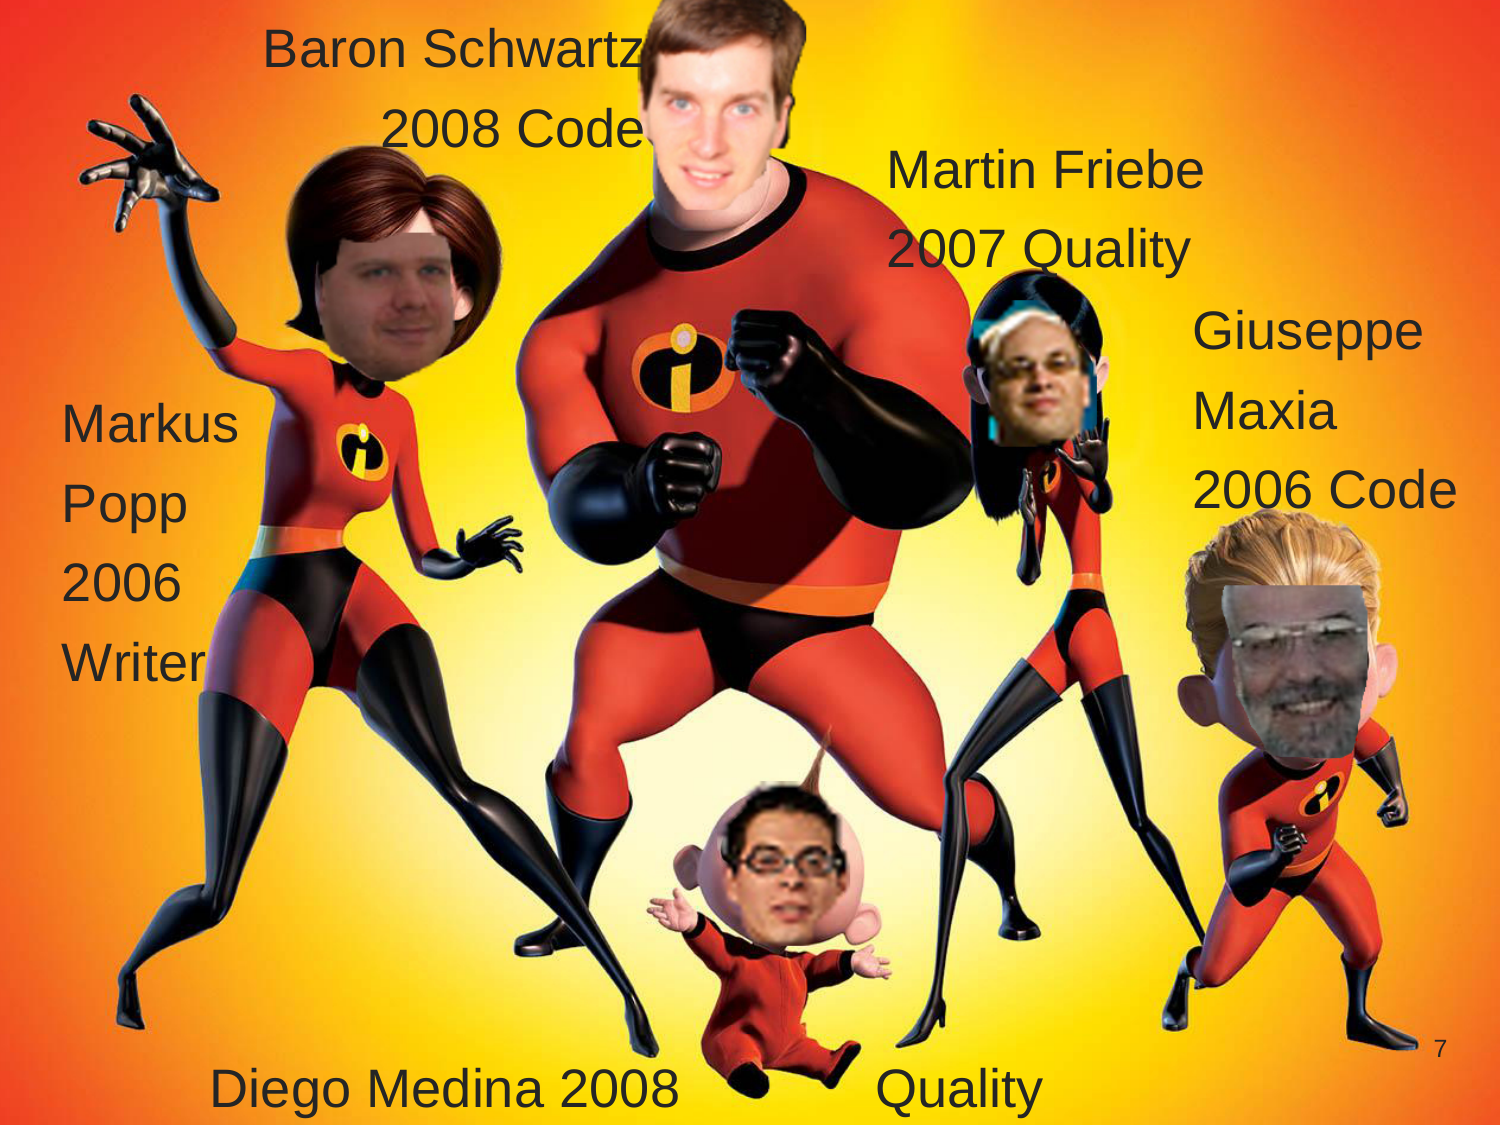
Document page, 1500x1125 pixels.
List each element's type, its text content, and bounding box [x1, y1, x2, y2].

text_box Martin Friebe 2007 Quality [824, 126, 1343, 309]
text_box Giuseppe Maxia 2006 Code [1130, 287, 1500, 658]
picture [0, 0, 1500, 1125]
text_box <number> [1112, 1024, 1463, 1103]
text_box Diego Medina 2008 Quality [147, 1045, 1086, 1125]
text_box Markus Popp 2006 Writer [0, 380, 451, 713]
text_box Baron Schwartz 2008 Code [0, 5, 662, 188]
